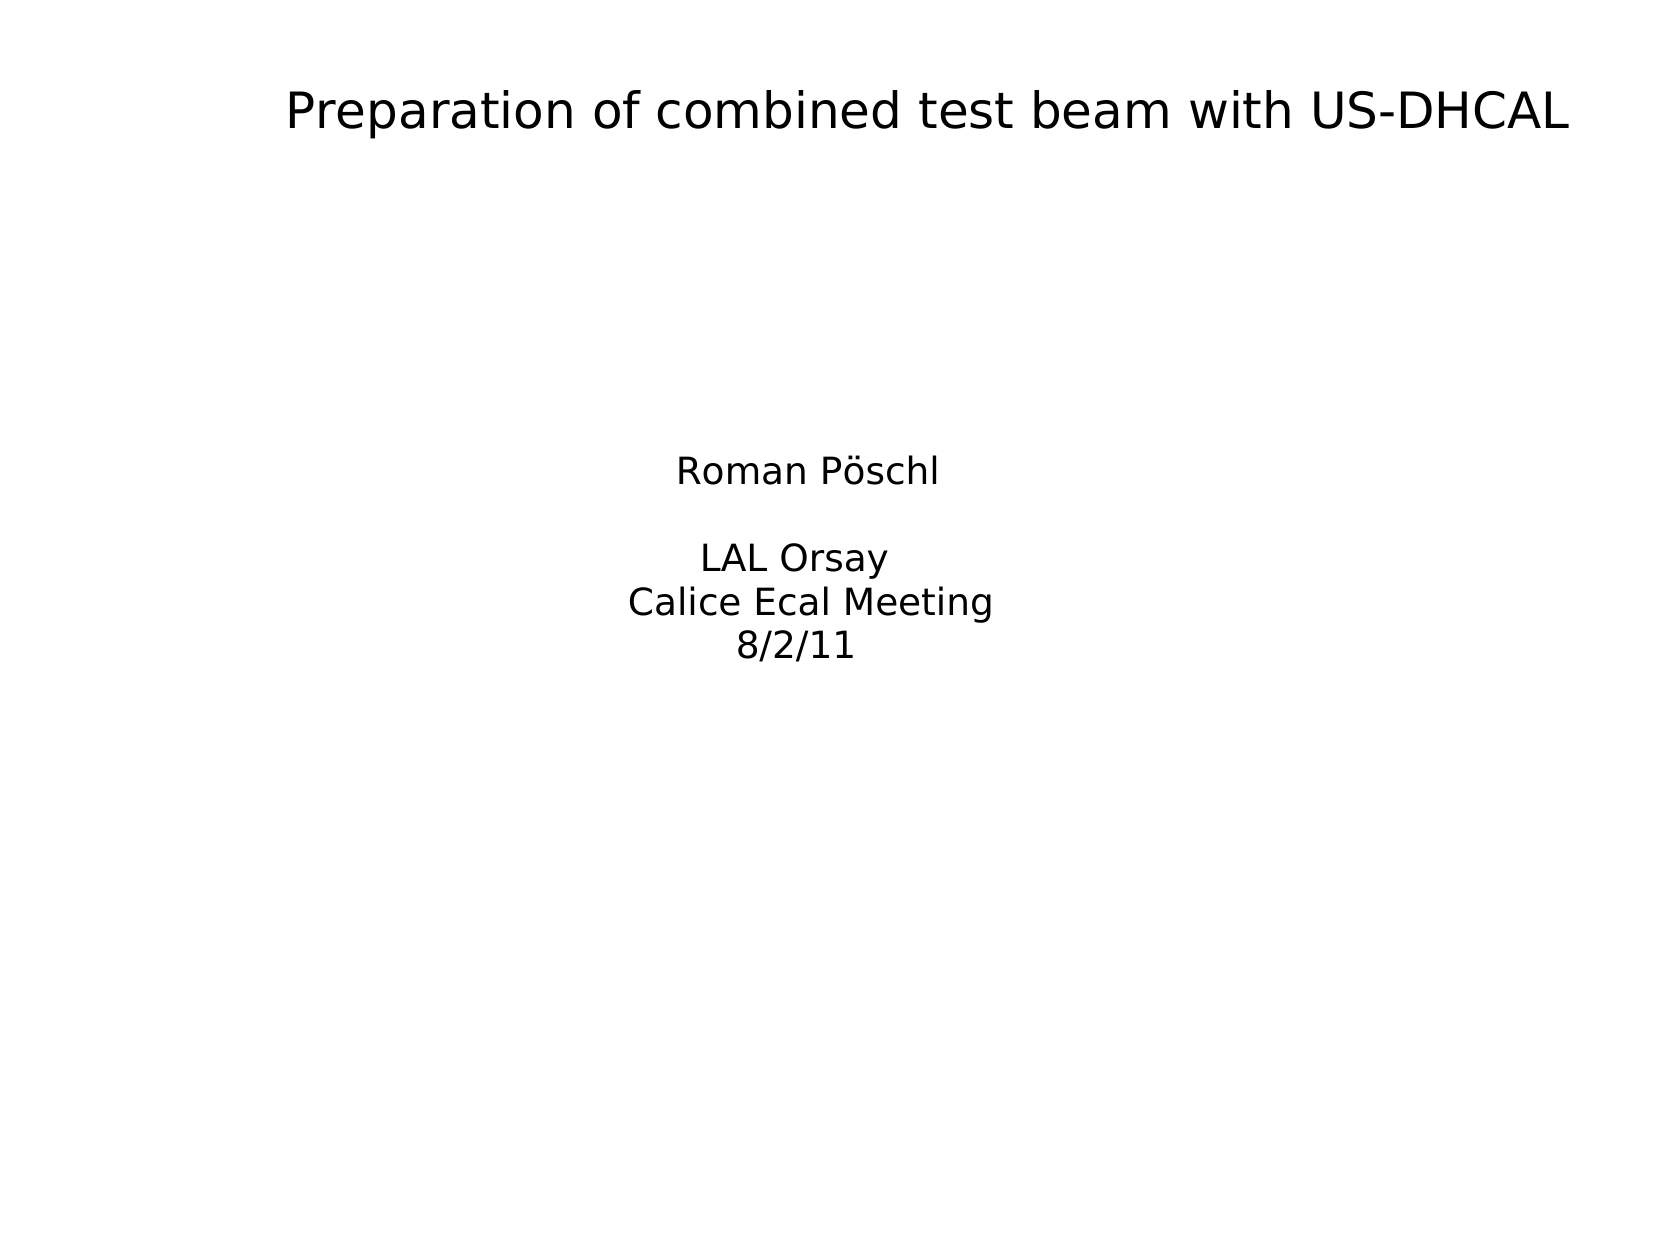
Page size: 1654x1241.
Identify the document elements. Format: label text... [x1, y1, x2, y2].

text_box Roman Pöschl LAL Orsay Calice Ecal Meeting 8/2/11 [481, 442, 1201, 676]
text_box Preparation of combined test beam with US-DHCAL [270, 75, 1558, 149]
